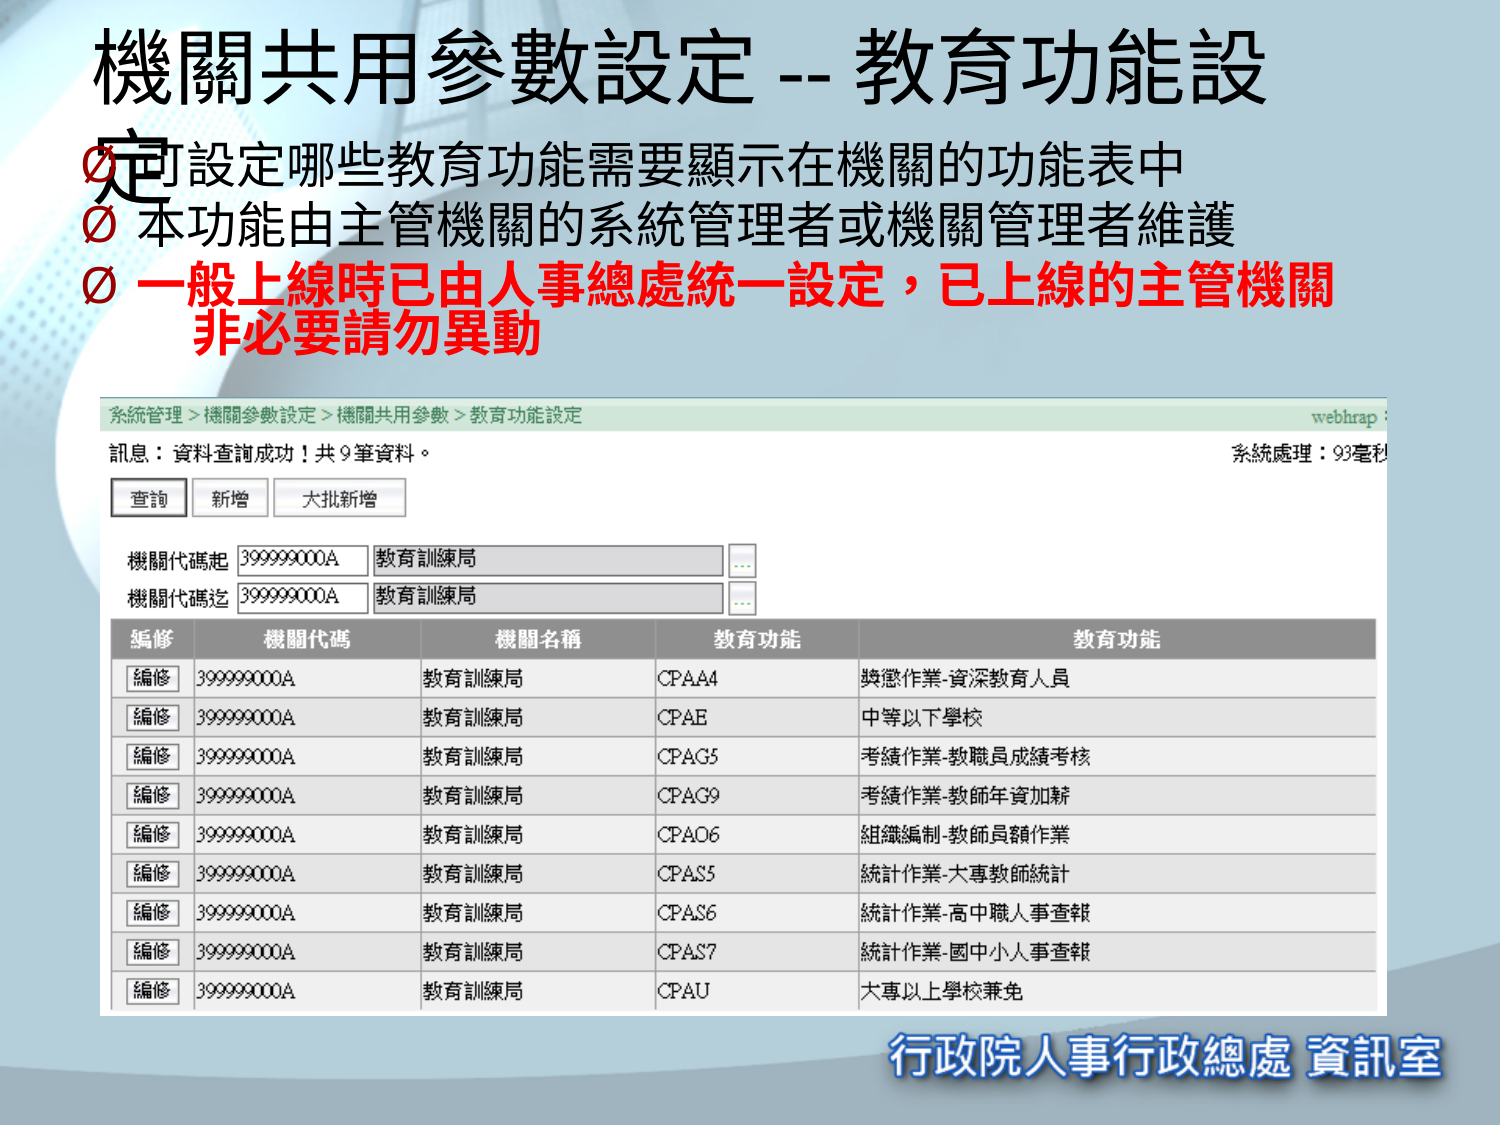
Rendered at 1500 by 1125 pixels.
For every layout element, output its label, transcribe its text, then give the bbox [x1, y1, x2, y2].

title 機關共用參數設定--教育功能設定 [76, 7, 1352, 137]
picture [100, 397, 1387, 1016]
list 可設定哪些教育功能需要顯示在機關的功能表中 本功能由主管機關的系統管理者或機關管理者維護 一般上線時已由人事總處統一設定，已上線的主管機關非必要請勿異動 [64, 137, 1377, 438]
